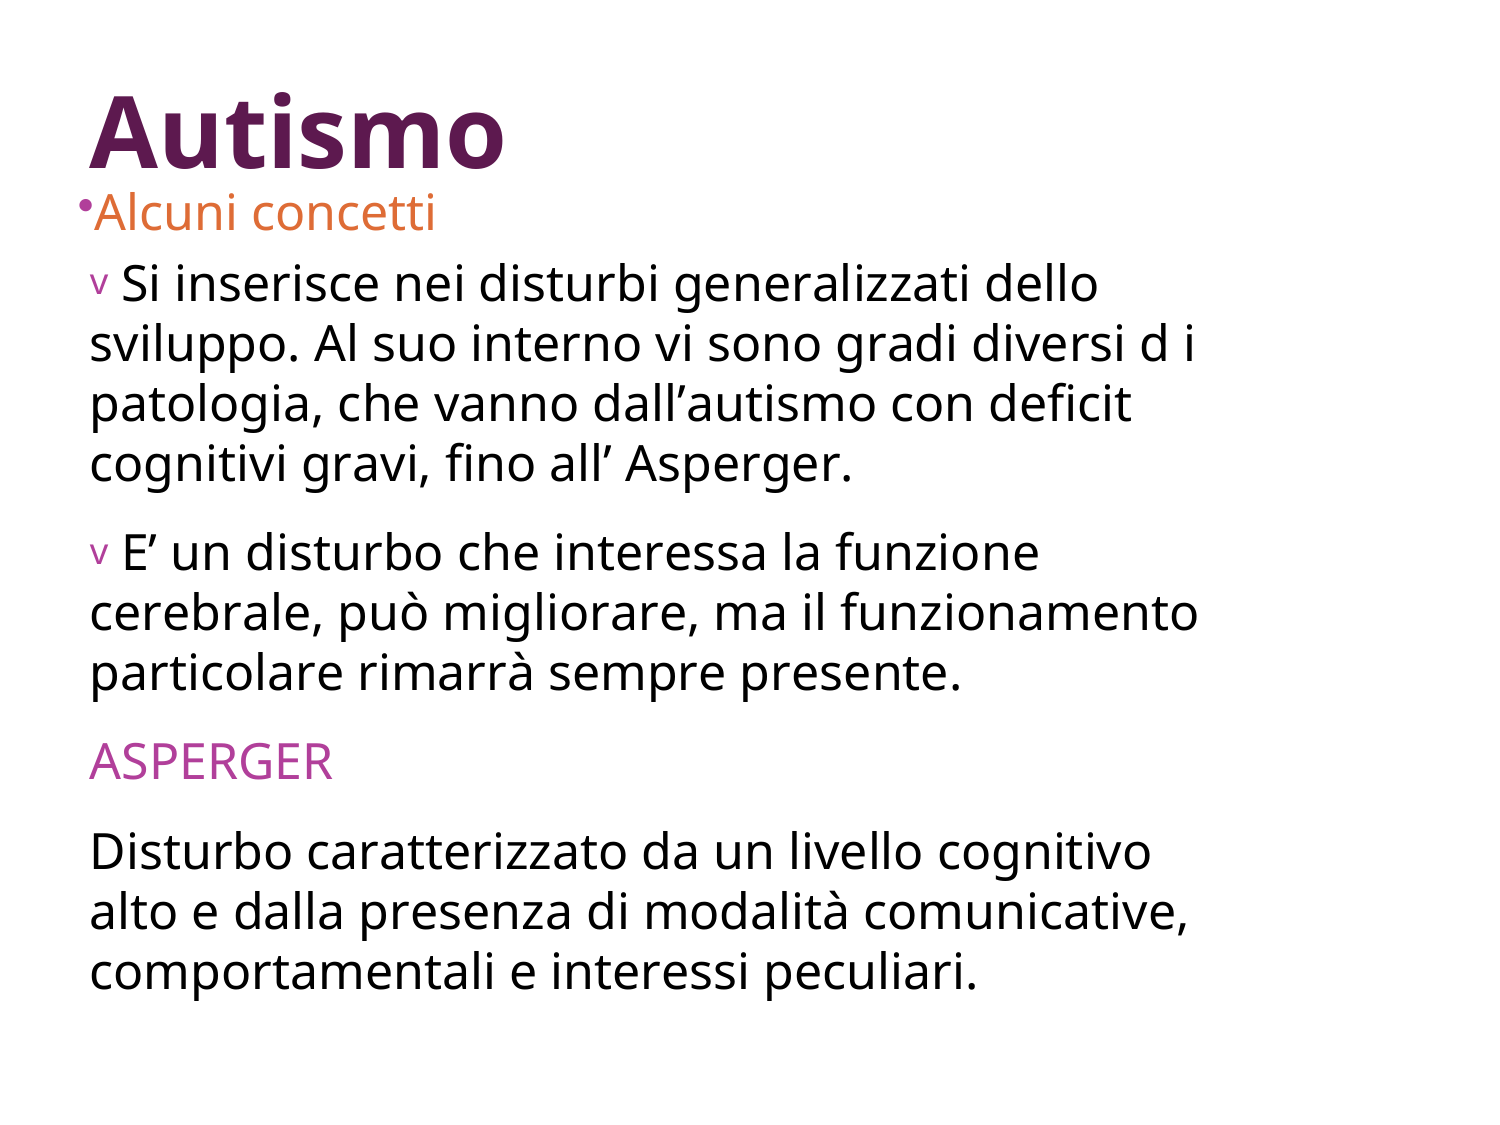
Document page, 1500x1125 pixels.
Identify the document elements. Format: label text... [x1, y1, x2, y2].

list Alcuni concetti [64, 172, 1033, 272]
title Autismo [74, 47, 1042, 209]
list Si inserisce nei disturbi generalizzati dello sviluppo. Al suo interno vi sono gradi diversi d i patologia, che vanno dall’autismo con deficit cognitivi gravi, fino all’ Asperger. E’ un disturbo che interessa la funzione cerebrale, può migliorare, ma il funzionamento particolare rimarrà sempre presente. ASPERGER Disturbo caratterizzato da un livello cognitivo alto e dalla presenza di modalità comunicative, comportamentali e interessi peculiari. [75, 243, 1263, 1125]
